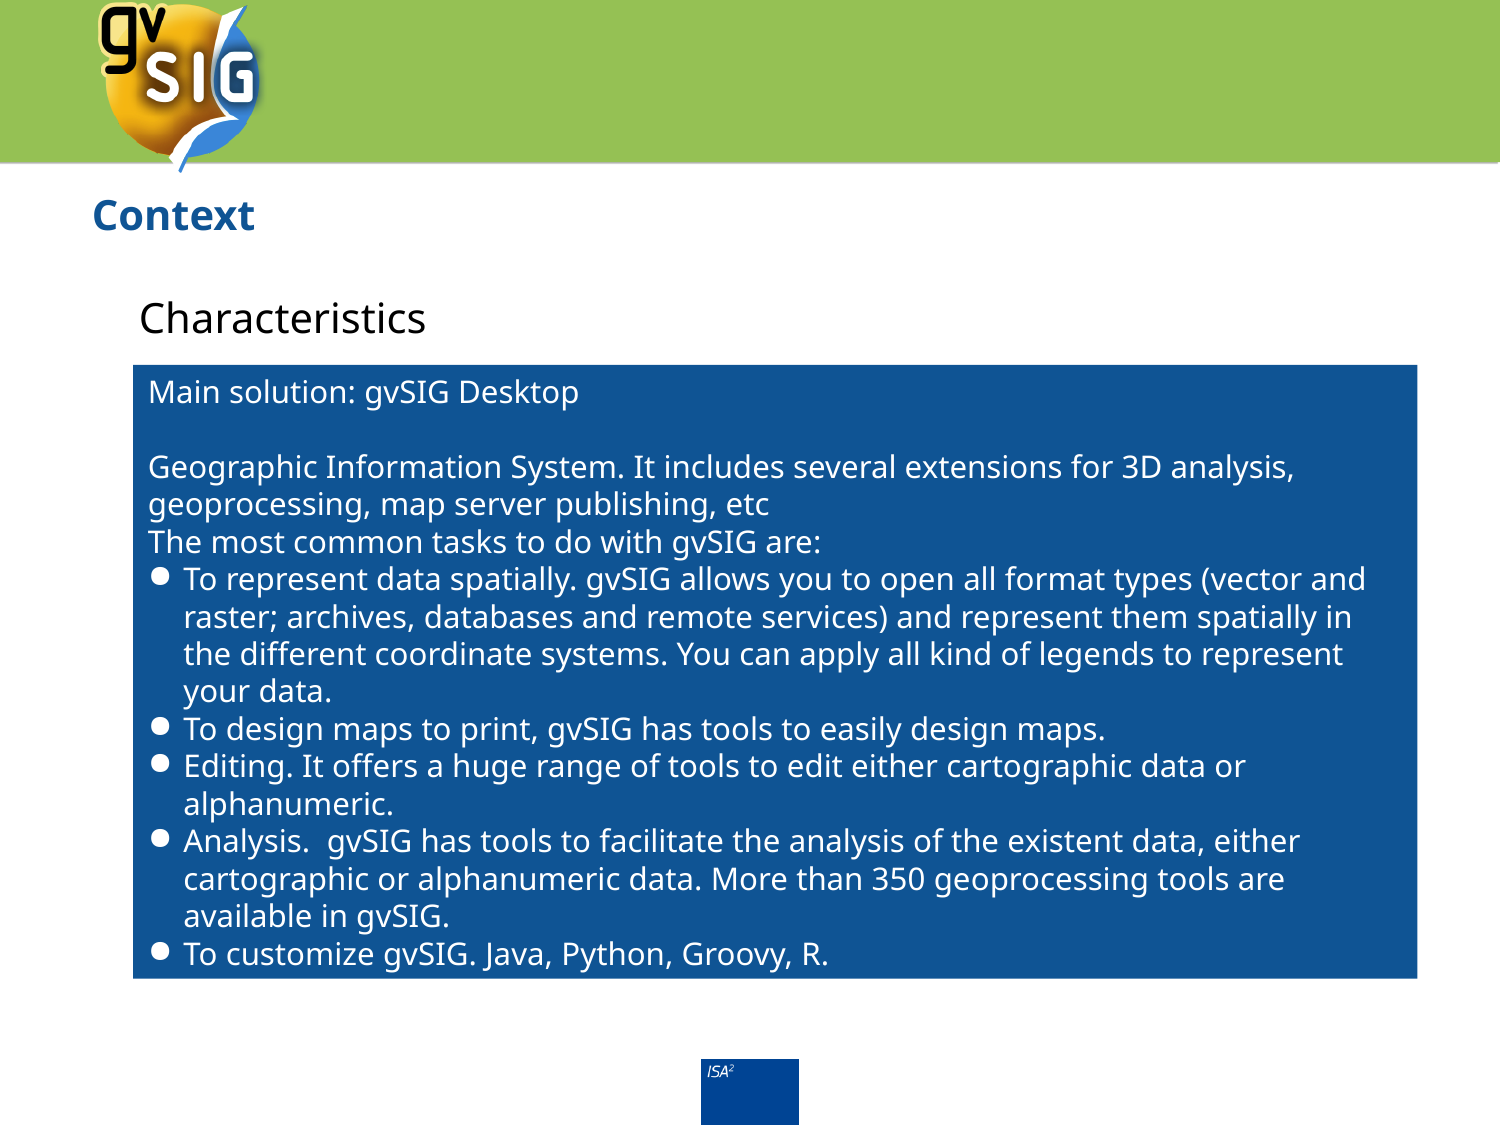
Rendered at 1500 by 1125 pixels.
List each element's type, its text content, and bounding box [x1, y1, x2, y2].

text_box Main solution: gvSIG Desktop Geographic Information System. It includes several extensions for 3D analysis, geoprocessing, map server publishing, etc The most common tasks to do with gvSIG are: To represent data spatially. gvSIG allows you to open all format types (vector and raster; archives, databases and remote services) and represent them spatially in the different coordinate systems. You can apply all kind of legends to represent your data. To design maps to print, gvSIG has tools to easily design maps. Editing. It offers a huge range of tools to edit either cartographic data or alphanumeric. Analysis. gvSIG has tools to facilitate the analysis of the existent data, either cartographic or alphanumeric data. More than 350 geoprocessing tools are available in gvSIG. To customize gvSIG. Java, Python, Groovy, R. [133, 364, 1418, 979]
picture [64, 2, 301, 173]
text_box Characteristics [123, 284, 532, 350]
picture [701, 1059, 799, 1125]
title Context [76, 137, 1427, 291]
